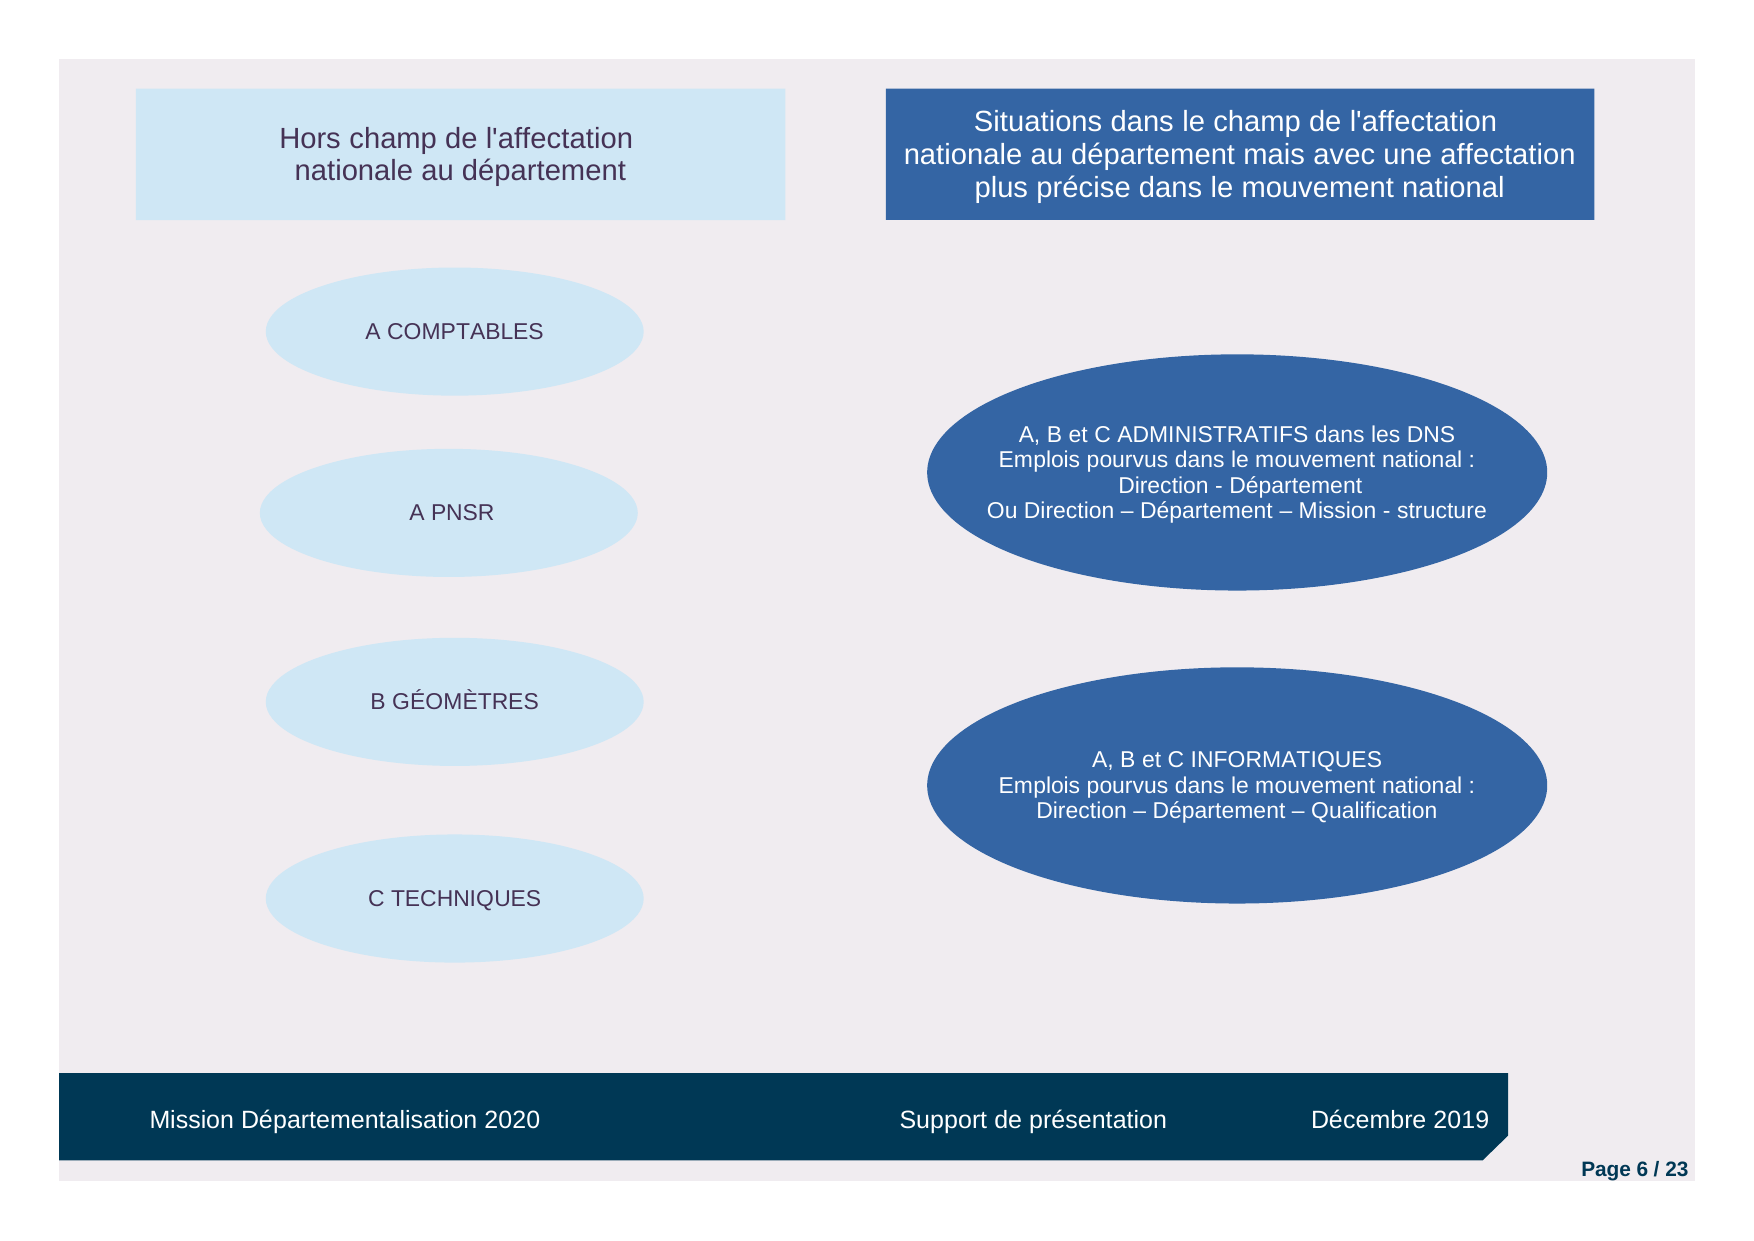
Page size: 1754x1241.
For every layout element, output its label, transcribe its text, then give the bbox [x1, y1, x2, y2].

text_box B GÉOMÈTRES [265, 637, 644, 766]
text_box A, B et C ADMINISTRATIFS dans les DNS Emplois pourvus dans le mouvement national : Direction - Département Ou Direction – Département – Mission - structure [927, 354, 1548, 591]
text_box A, B et C INFORMATIQUES Emplois pourvus dans le mouvement national : Direction – Département – Qualification [927, 667, 1548, 904]
text_box C TECHNIQUES [265, 834, 644, 963]
text_box Situations dans le champ de l'affectation nationale au département mais avec une affectation plus précise dans le mouvement national [885, 88, 1595, 220]
text_box A COMPTABLES [265, 267, 644, 396]
text_box Hors champ de l'affectation nationale au département [135, 88, 786, 221]
text_box A PNSR [259, 448, 638, 577]
